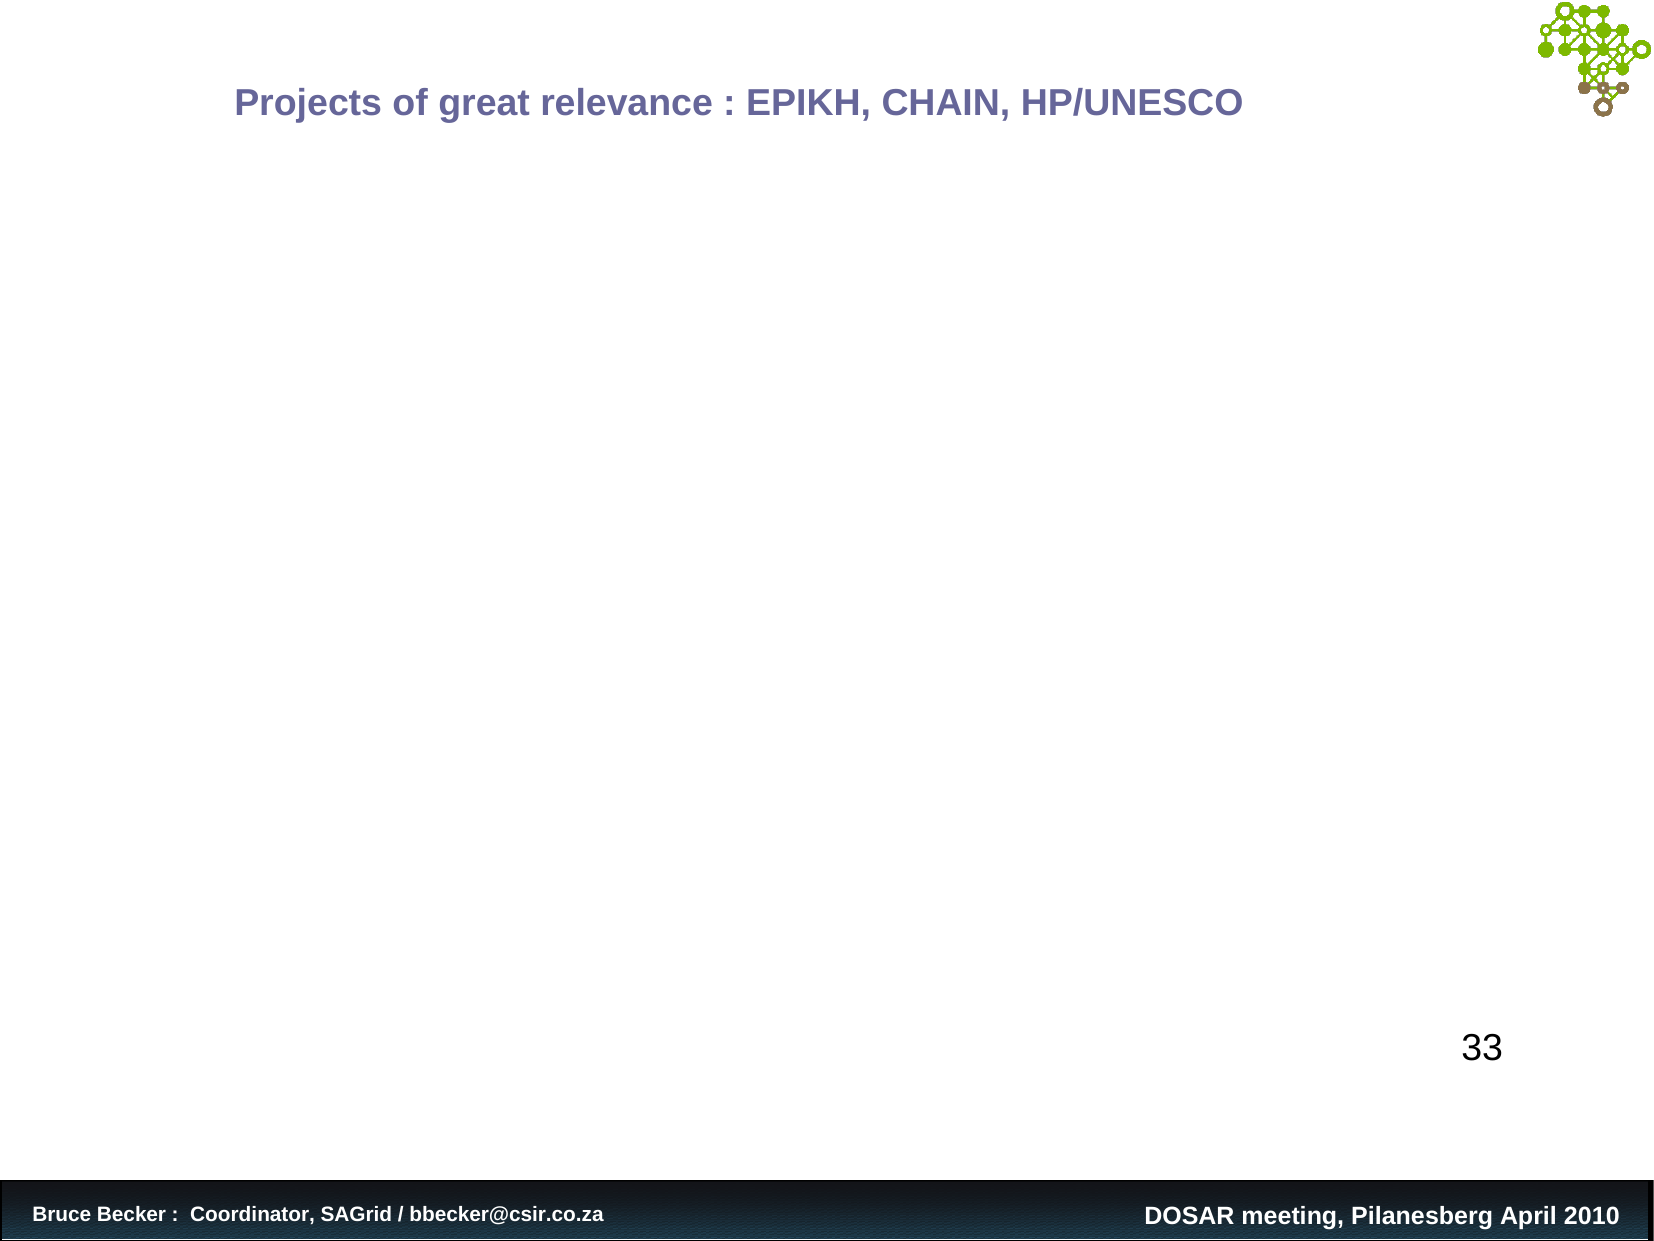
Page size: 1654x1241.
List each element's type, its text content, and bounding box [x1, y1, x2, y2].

picture [0, 1180, 1654, 1241]
title Projects of great relevance : EPIKH, CHAIN, HP/UNESCO [234, 34, 1594, 173]
picture [1534, 0, 1654, 119]
